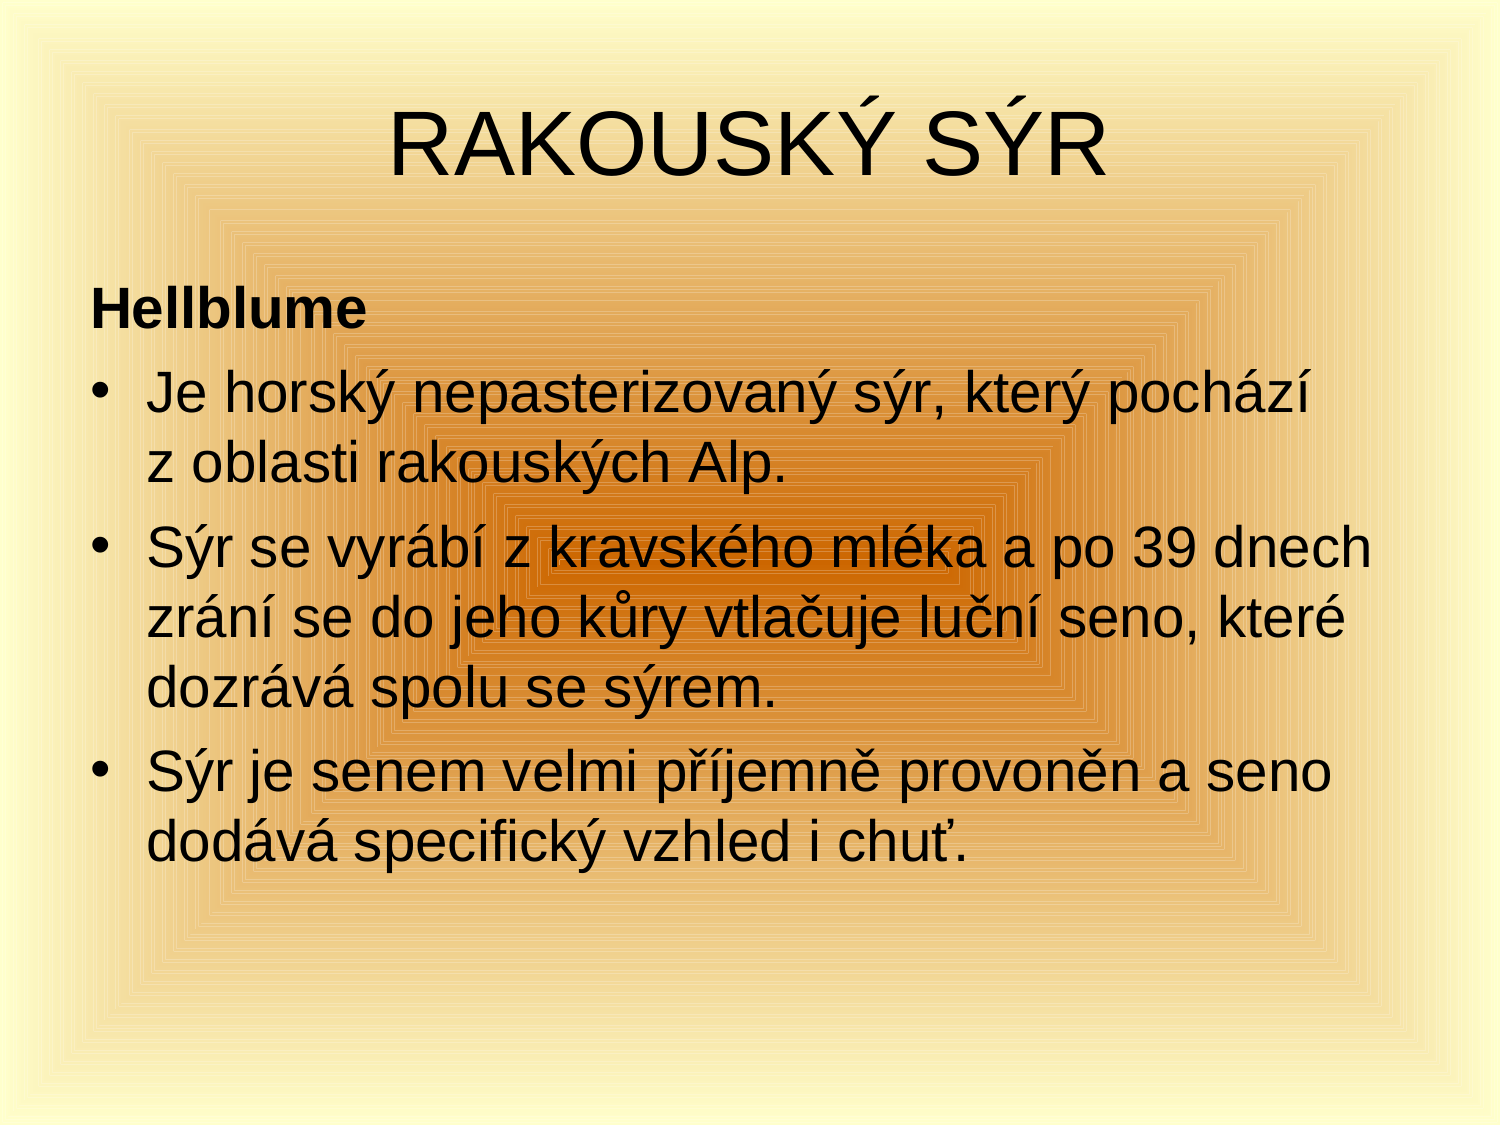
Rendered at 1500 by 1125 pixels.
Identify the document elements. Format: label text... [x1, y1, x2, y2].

list Hellblume Je horský nepasterizovaný sýr, který pochází z oblasti rakouských Alp. Sýr se vyrábí z kravského mléka a po 39 dnech zrání se do jeho kůry vtlačuje luční seno, které dozrává spolu se sýrem. Sýr je senem velmi příjemně provoněn a seno dodává specifický vzhled i chuť. [75, 262, 1426, 1006]
title RAKOUSKÝ SÝR [75, 45, 1426, 233]
